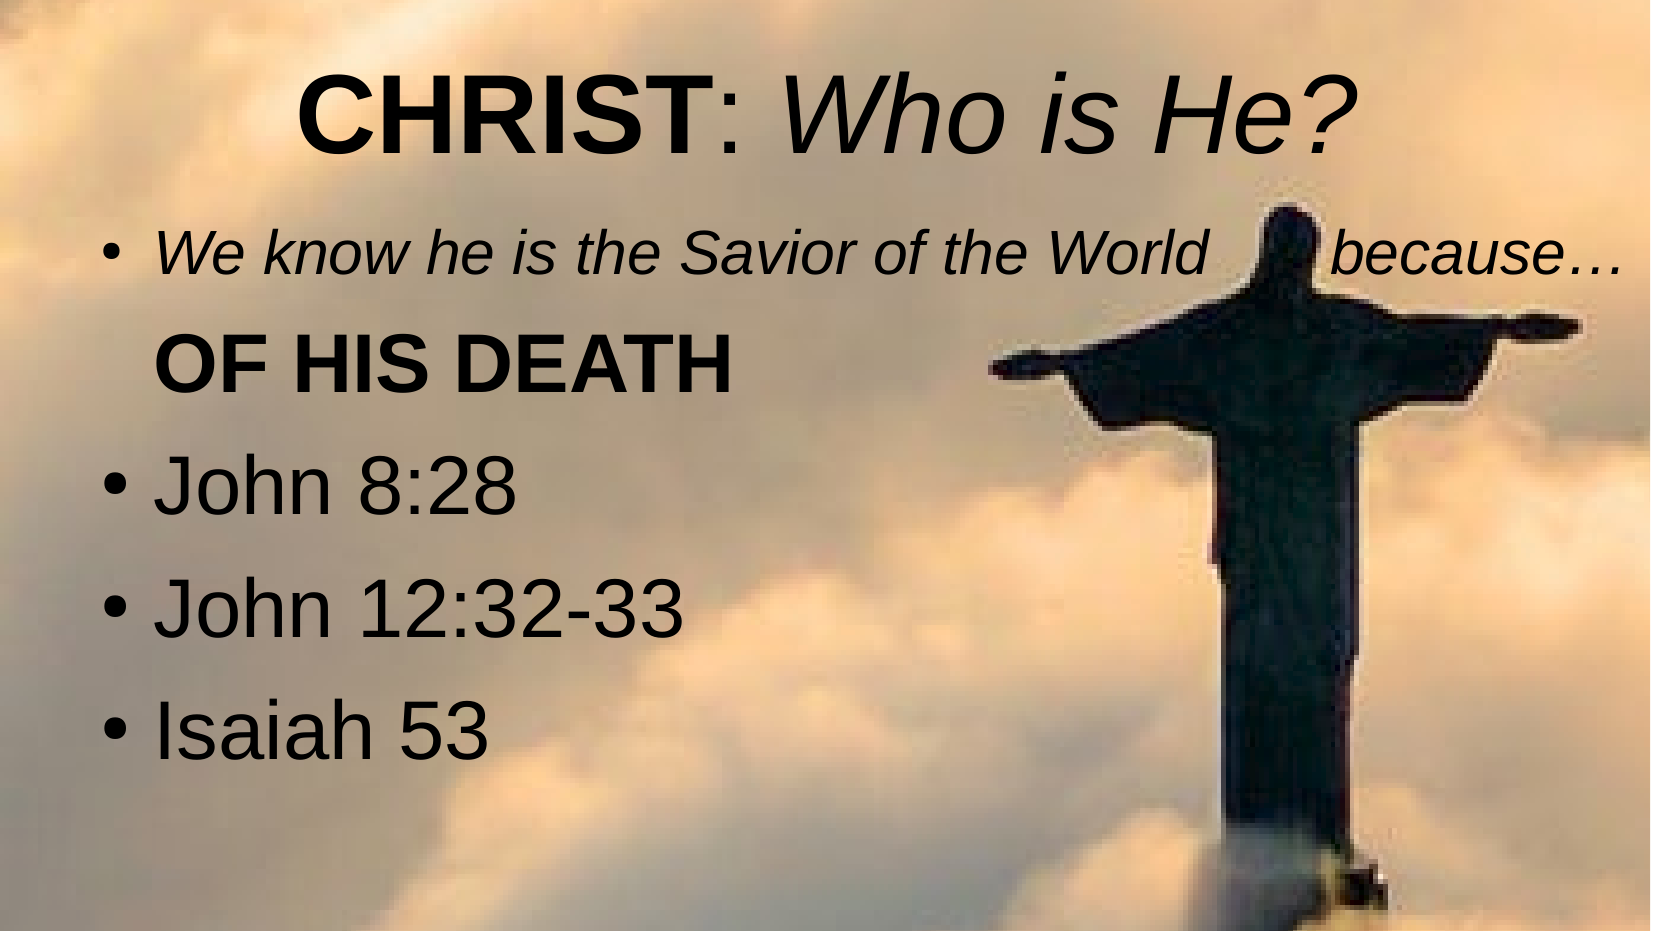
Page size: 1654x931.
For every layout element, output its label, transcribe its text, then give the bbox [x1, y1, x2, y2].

list We know he is the Savior of the World because… OF HIS DEATH John 8:28 John 12:32-33 Isaiah 53 [82, 217, 1636, 901]
picture [0, 0, 1651, 931]
title CHRIST: Who is He? [82, 37, 1571, 193]
